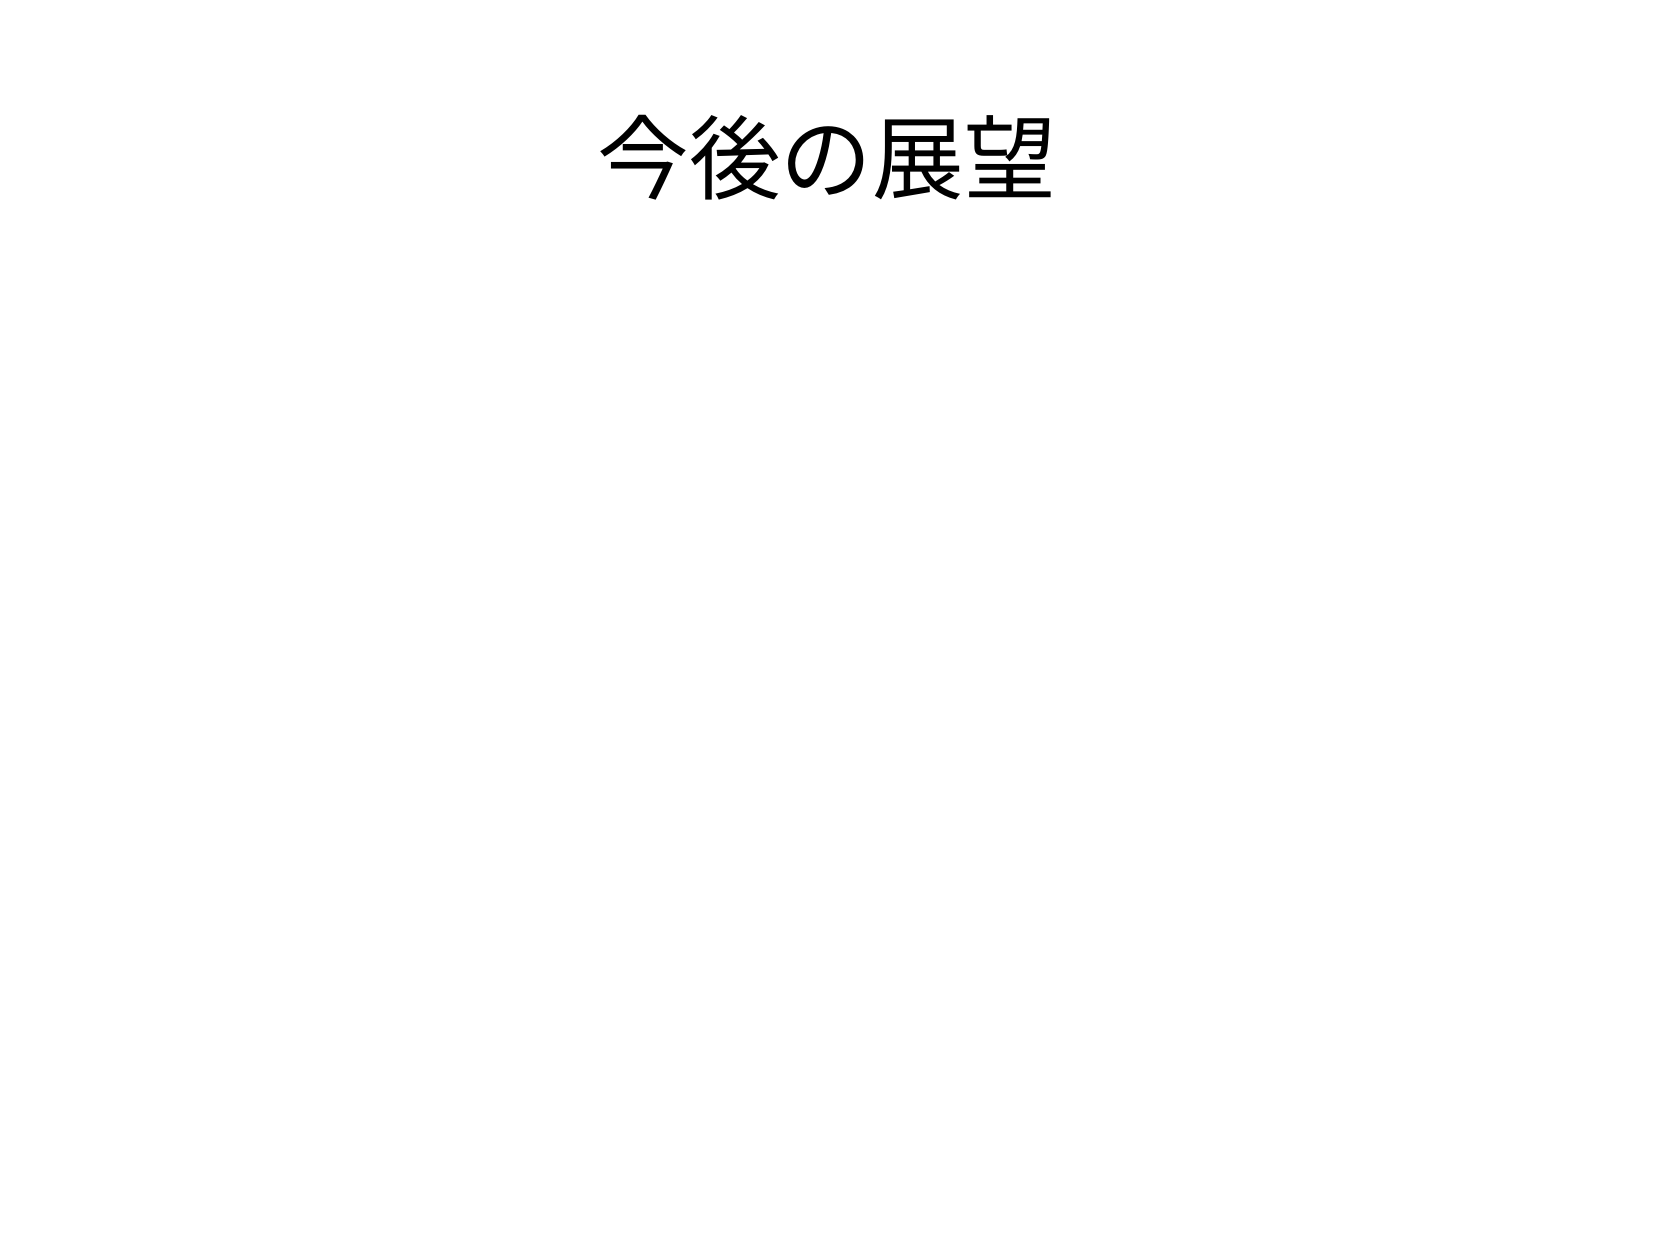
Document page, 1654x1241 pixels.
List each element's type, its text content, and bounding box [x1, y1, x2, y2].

title 今後の展望 [82, 49, 1571, 257]
